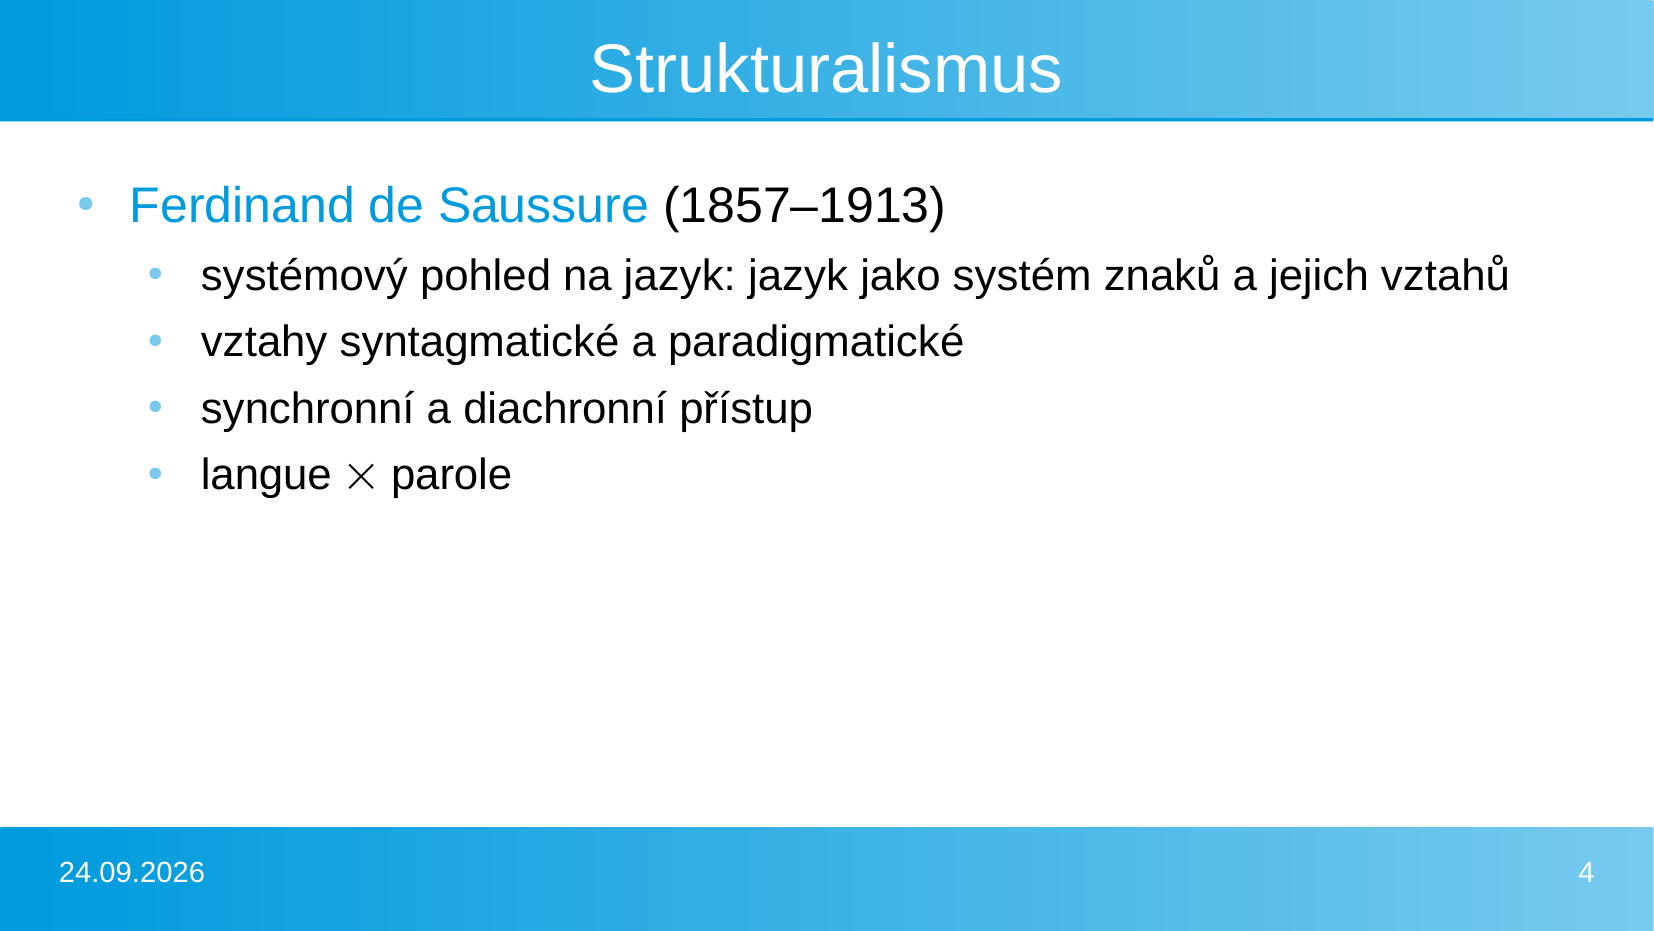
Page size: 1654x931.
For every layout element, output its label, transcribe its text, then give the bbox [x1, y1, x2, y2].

title Strukturalismus [59, 29, 1595, 108]
list Ferdinand de Saussure (1857–1913) systémový pohled na jazyk: jazyk jako systém znaků a jejich vztahů vztahy syntagmatické a paradigmatické synchronní a diachronní přístup langue  parole [59, 177, 1595, 768]
